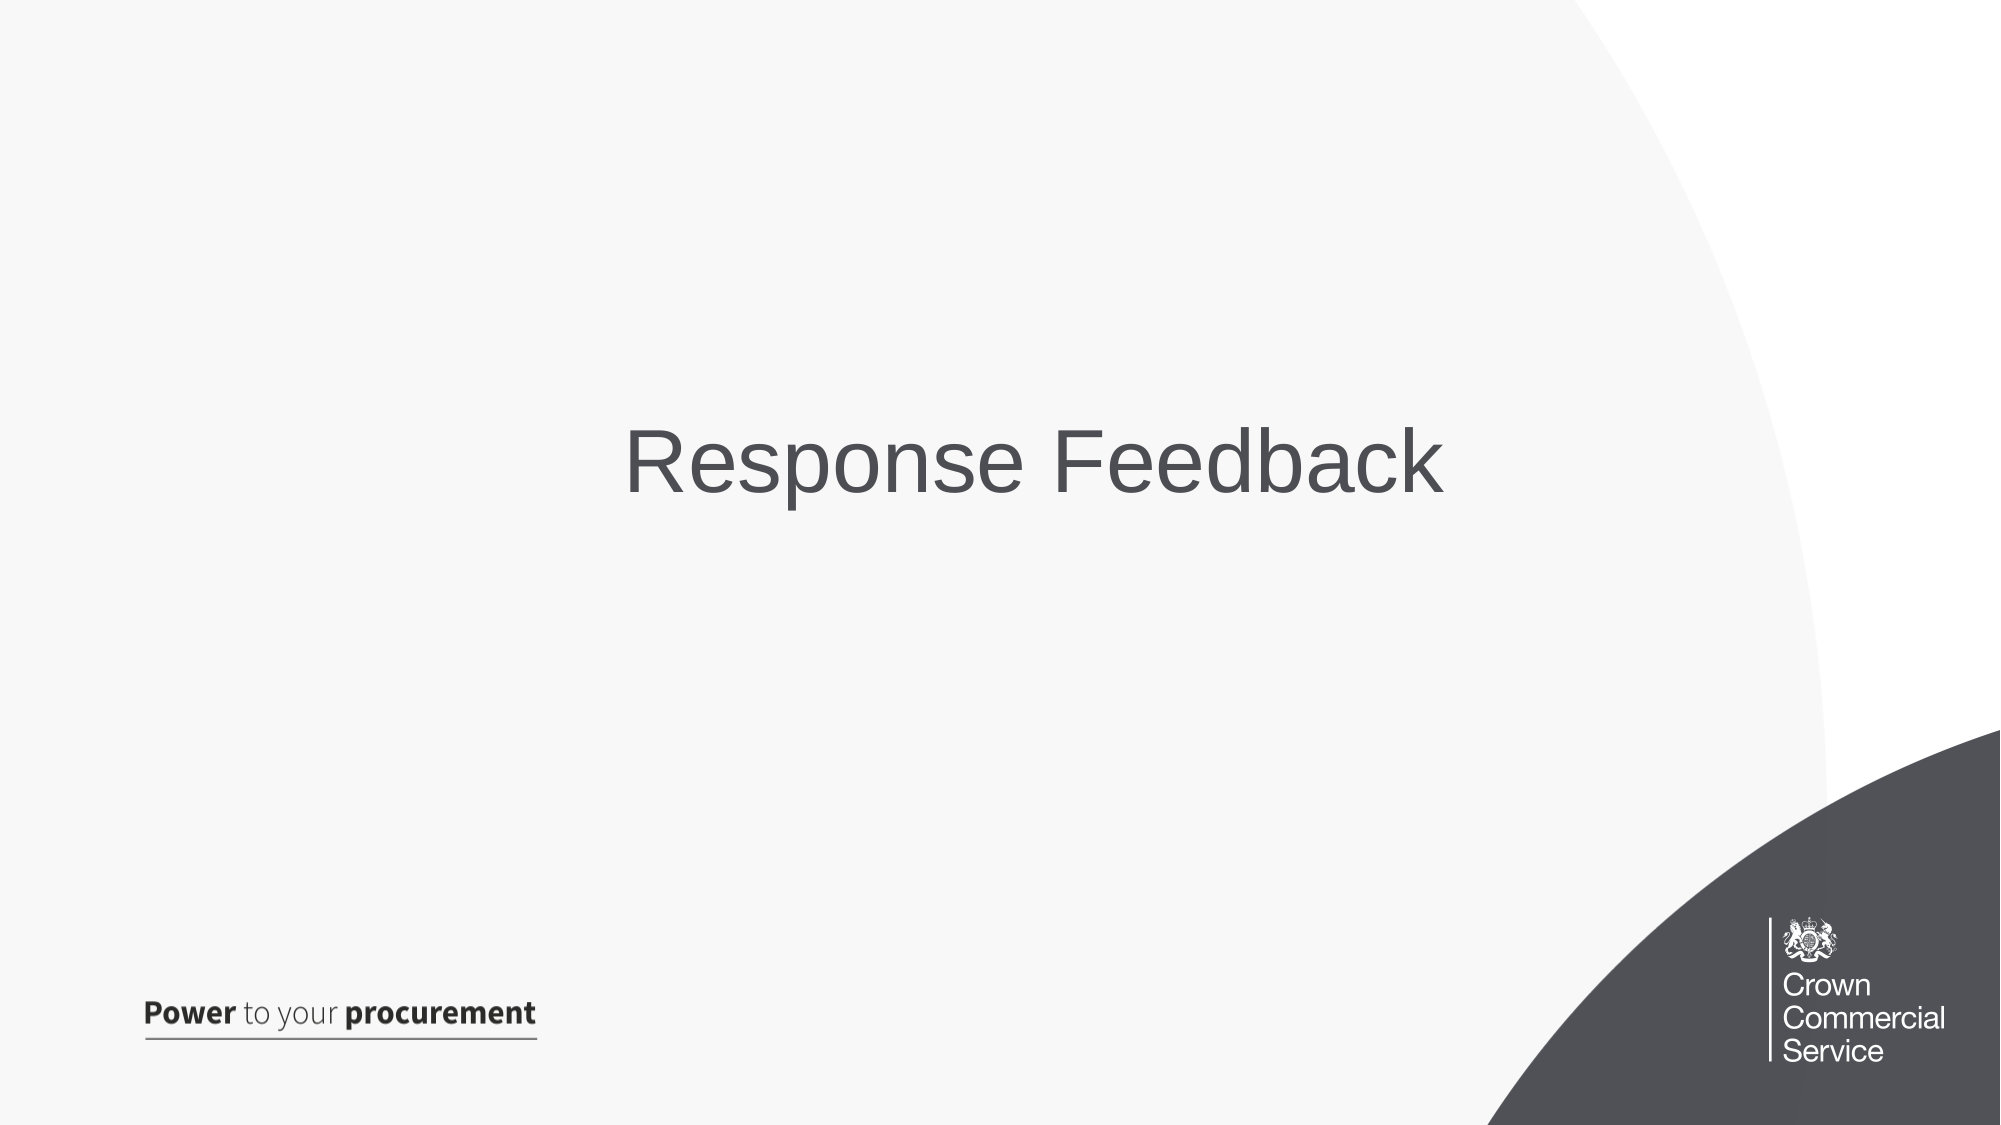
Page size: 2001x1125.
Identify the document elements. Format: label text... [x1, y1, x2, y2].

title Response Feedback [623, 402, 1478, 541]
